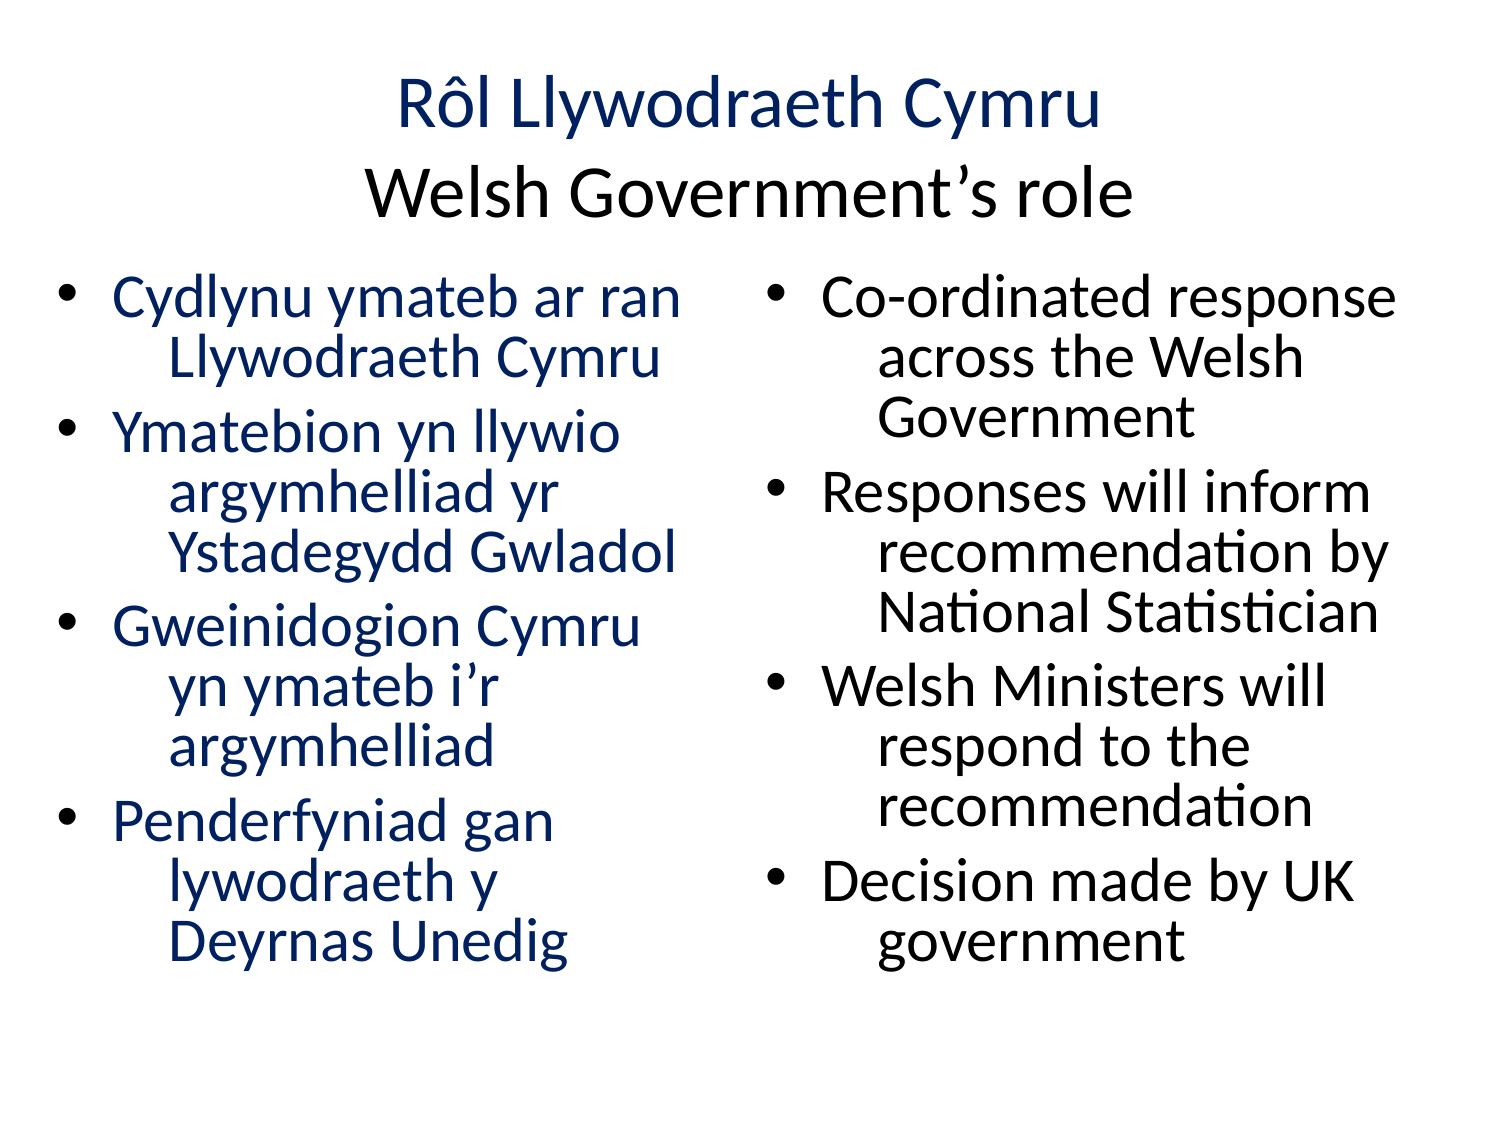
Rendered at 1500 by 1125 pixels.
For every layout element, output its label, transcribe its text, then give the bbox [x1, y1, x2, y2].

title Rôl Llywodraeth Cymru Welsh Government’s role [75, 45, 1426, 233]
list Co-ordinated response across the Welsh Government Responses will inform recommendation by National Statistician Welsh Ministers will respond to the recommendation Decision made by UK government [750, 262, 1426, 1036]
text_box Cydlynu ymateb ar ran Llywodraeth Cymru Ymatebion yn llywio argymhelliad yr Ystadegydd Gwladol Gweinidogion Cymru yn ymateb i’r argymhelliad Penderfyniad gan lywodraeth y Deyrnas Unedig [41, 262, 717, 1036]
